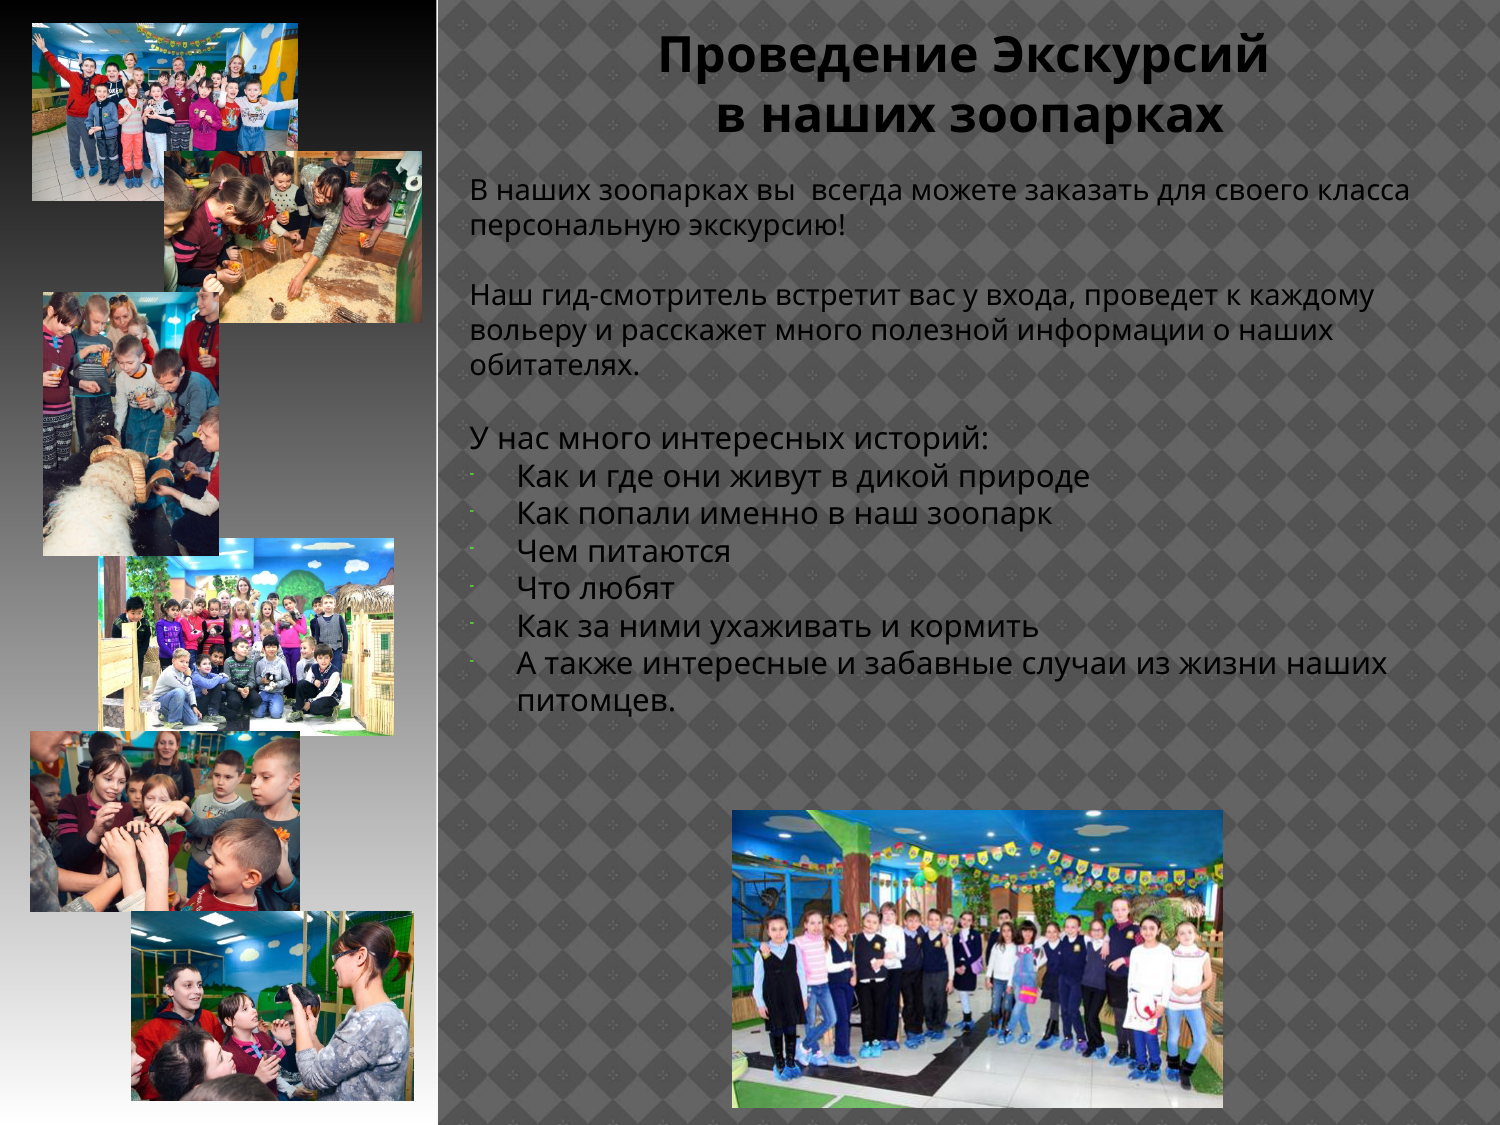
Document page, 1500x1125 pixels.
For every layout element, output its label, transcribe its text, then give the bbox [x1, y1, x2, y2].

picture [438, 0, 1500, 1125]
text_box Проведение Экскурсий в наших зоопарках [454, 53, 1487, 143]
text_box В наших зоопарках вы всегда можете заказать для своего класса персональную экскурсию! Наш гид-смотритель встретит вас у входа, проведет к каждому вольеру и расскажет много полезной информации о наших обитателях. У нас много интересных историй: Как и где они живут в дикой природе Как попали именно в наш зоопарк Чем питаются Что любят Как за ними ухаживать и кормить А также интересные и забавные случаи из жизни наших питомцев. [454, 163, 1500, 763]
picture [30, 23, 422, 1101]
